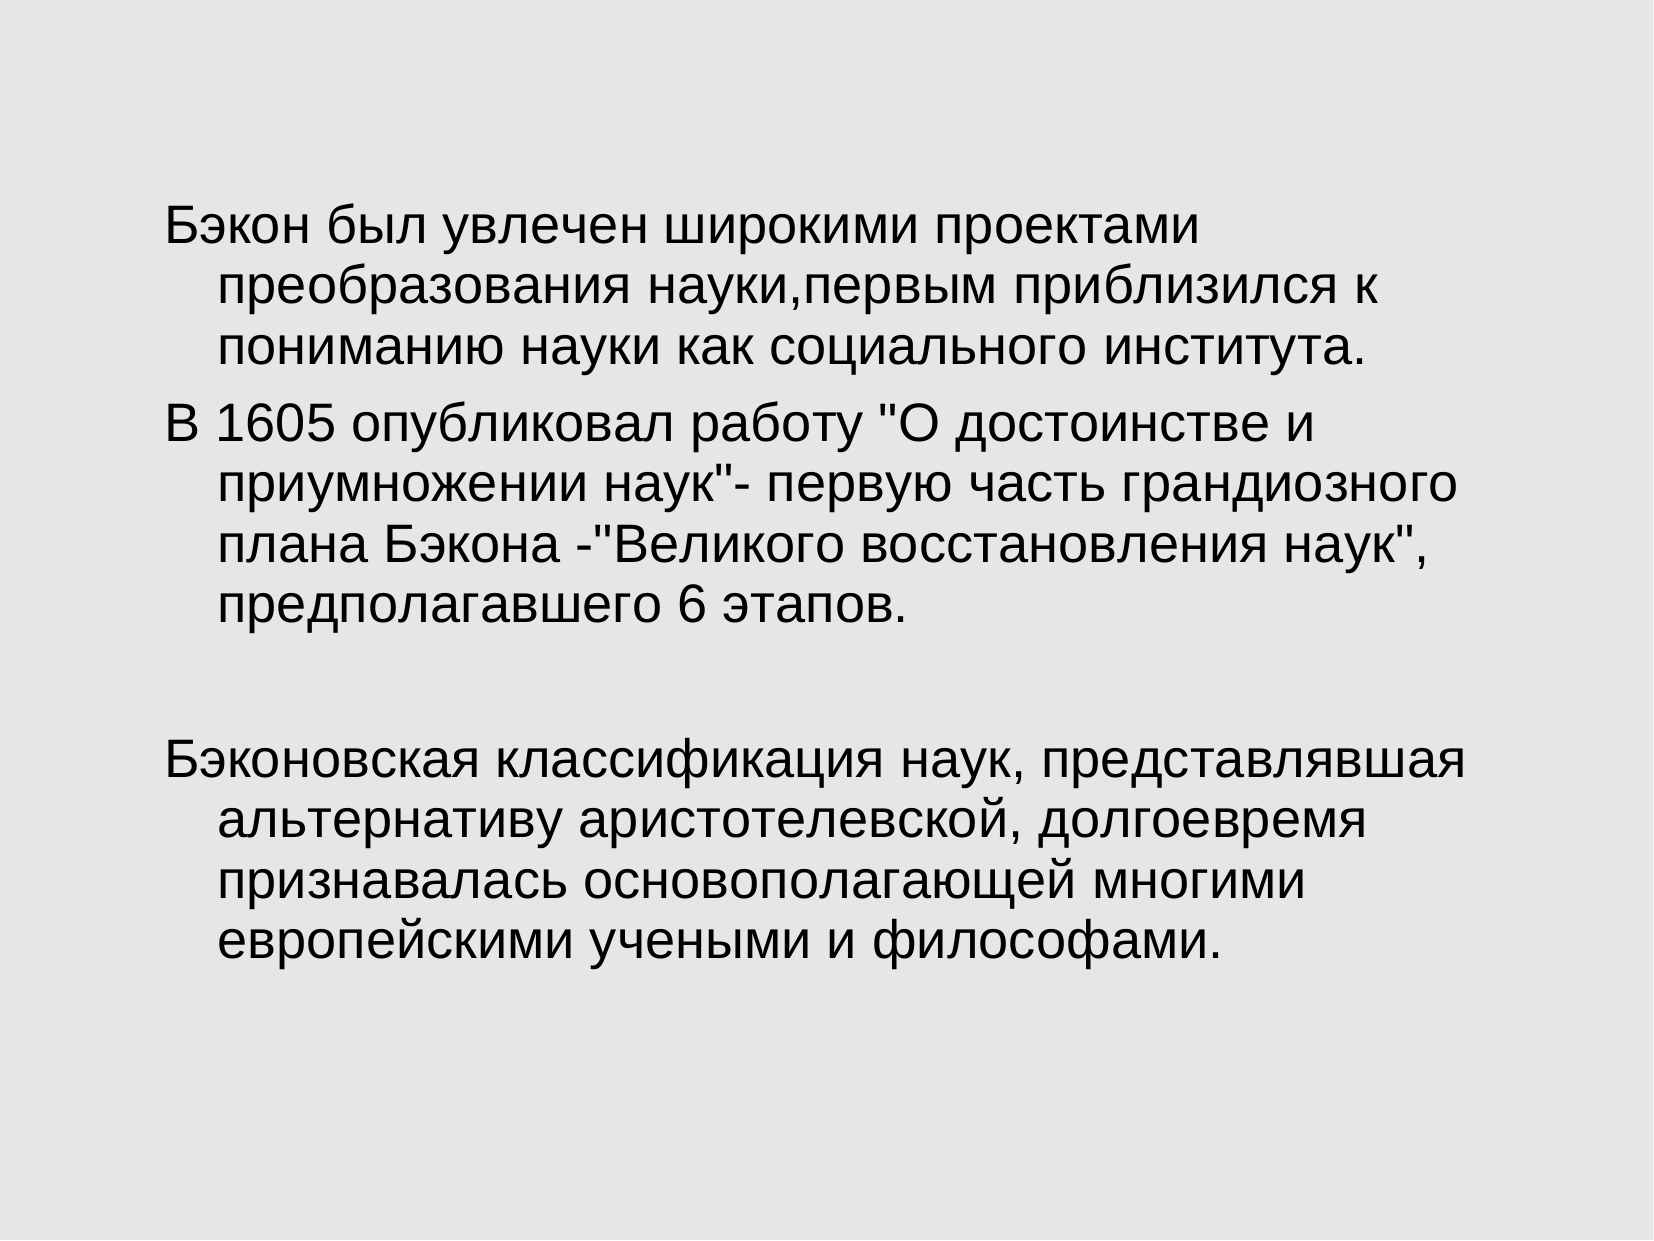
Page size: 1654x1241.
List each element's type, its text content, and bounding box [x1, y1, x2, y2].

text_box Бэкон был увлечен широкими проектами преобразования науки,первым приблизился к пониманию науки как социального института. В 1605 опубликовал работу "О достоинстве и приумножении наук"- первую часть грандиозного плана Бэкона -"Великого восстановления наук", предполагавшего 6 этапов. Бэконовская классификация наук, представлявшая альтернативу аристотелевской, долгоевремя признавалась основополагающей многими европейскими учеными и философами. [147, 186, 1565, 1099]
